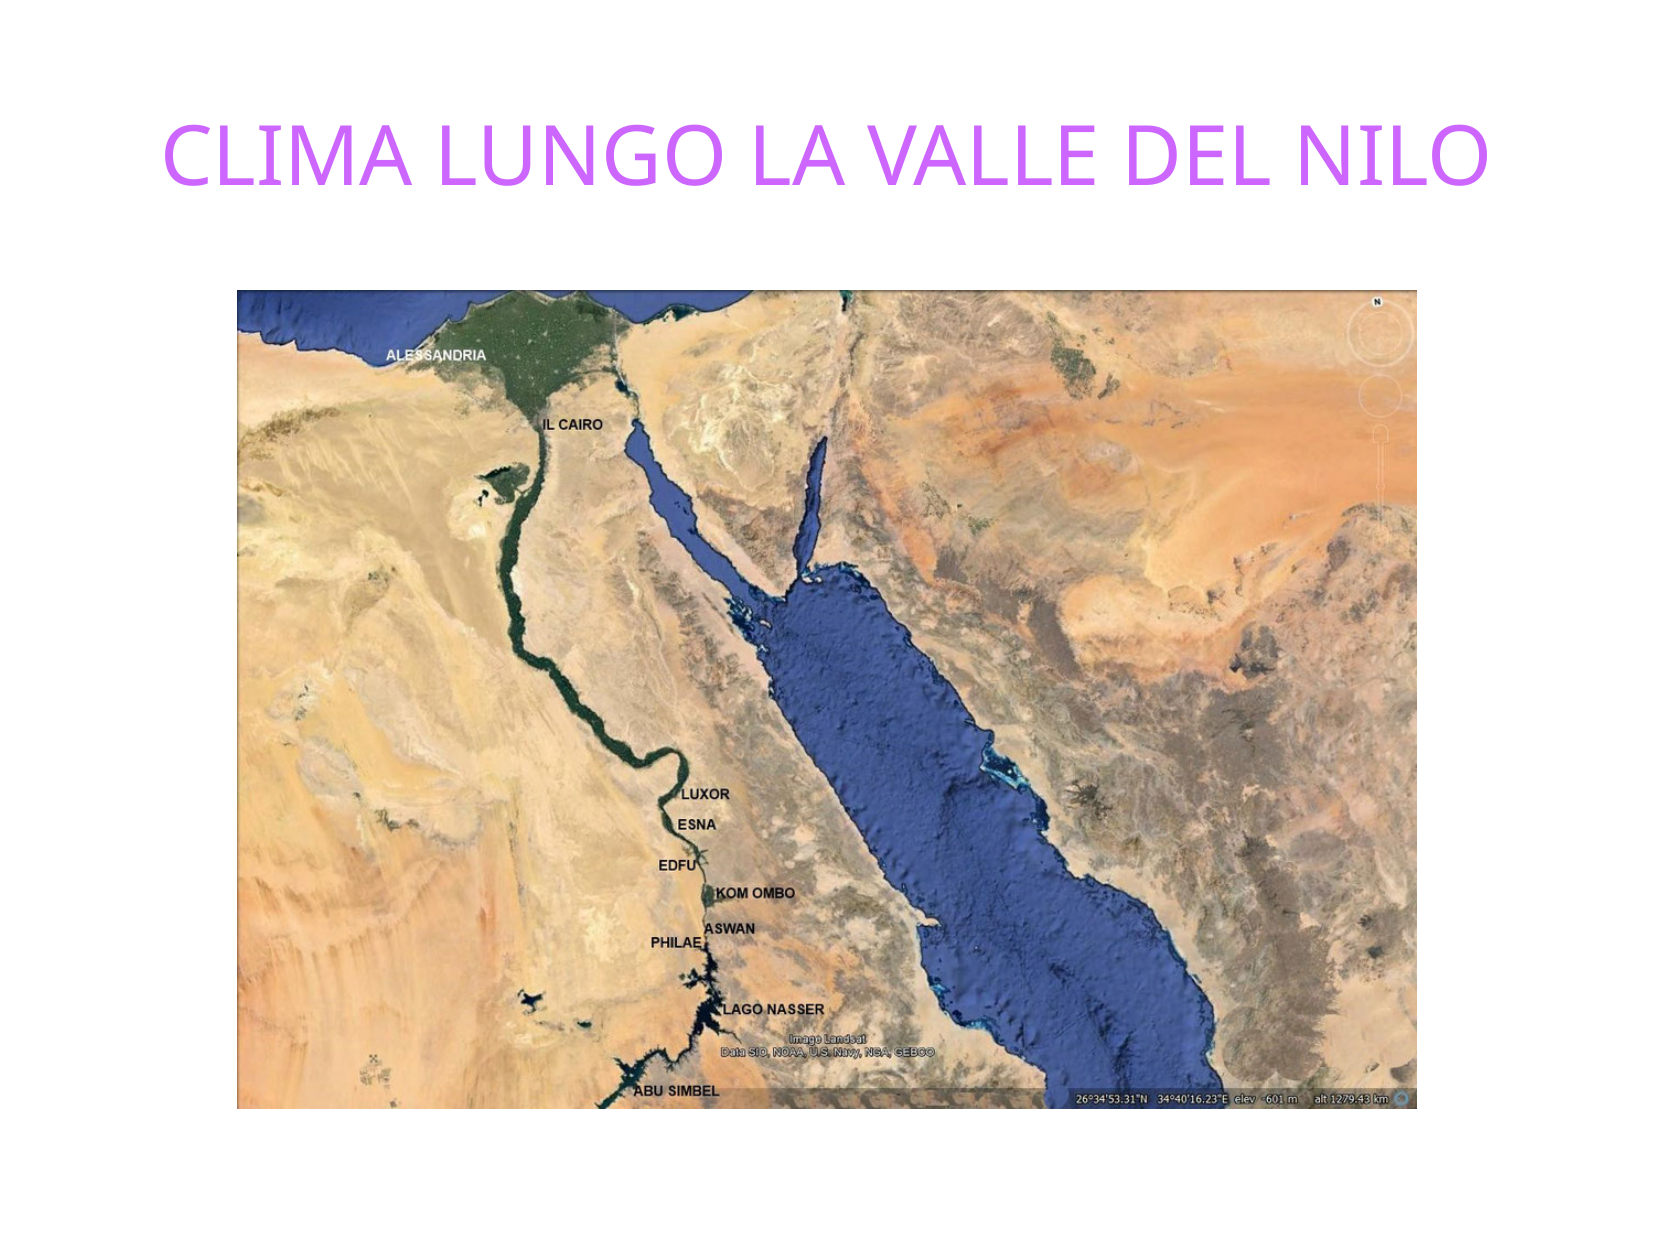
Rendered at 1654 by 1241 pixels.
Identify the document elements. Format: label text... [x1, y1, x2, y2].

picture [237, 290, 1417, 1109]
title CLIMA LUNGO LA VALLE DEL NILO [82, 49, 1571, 257]
